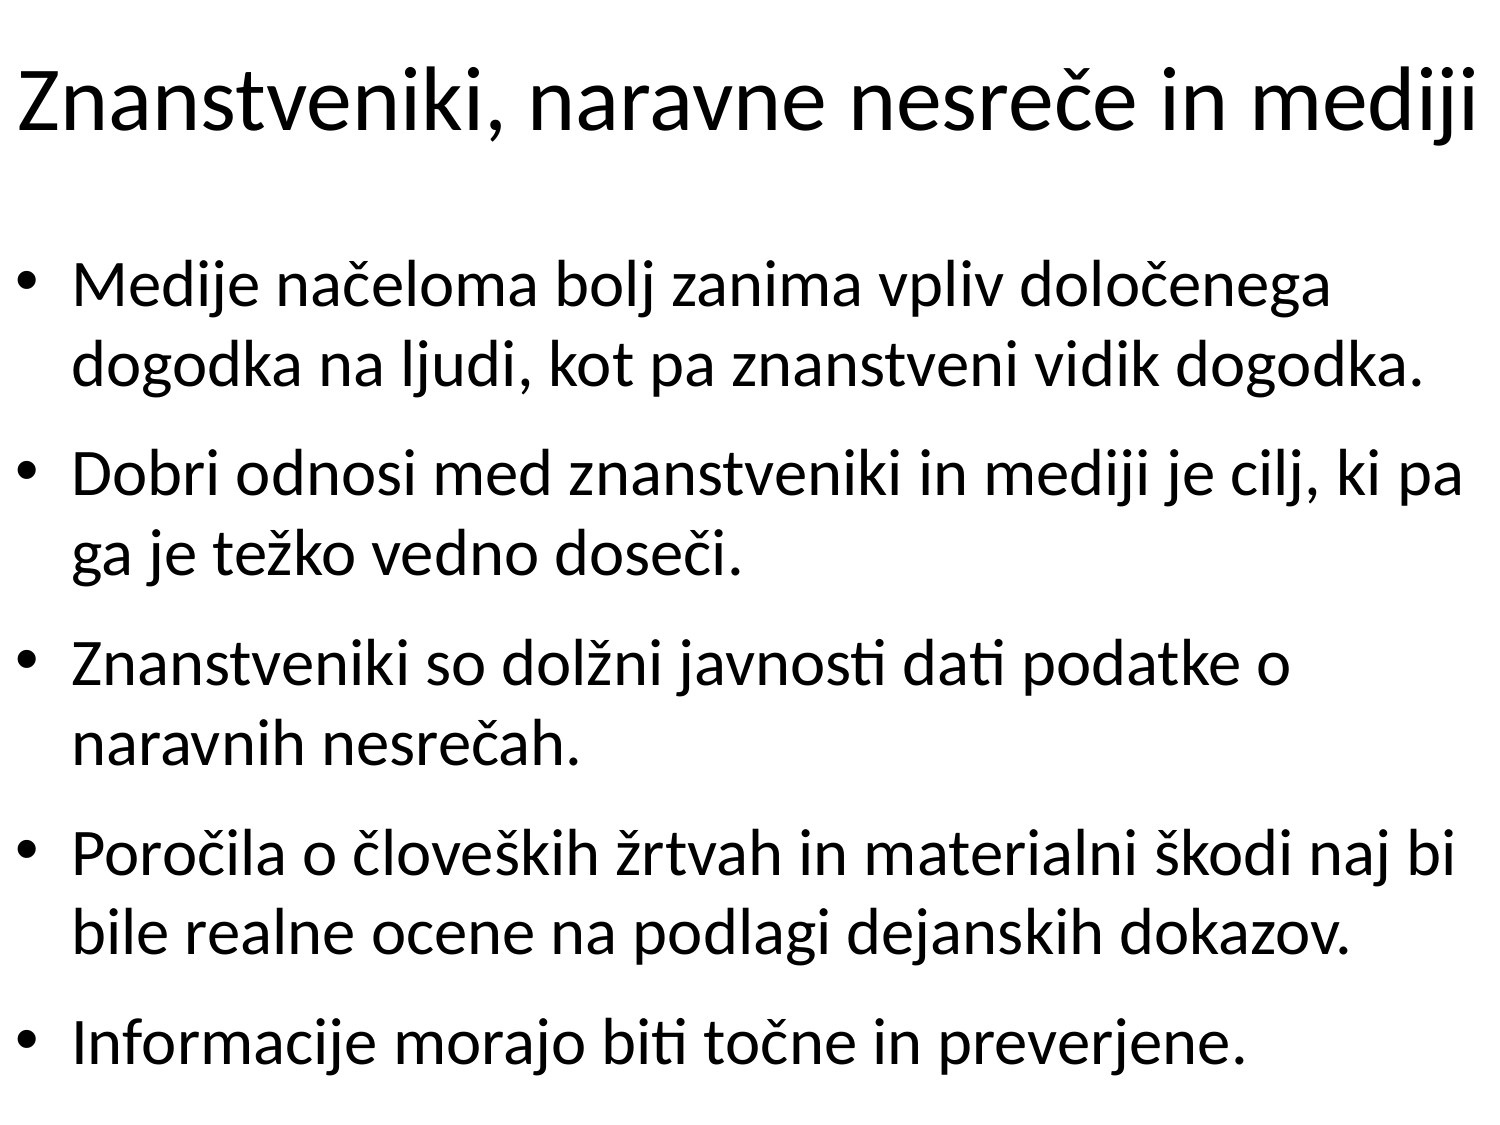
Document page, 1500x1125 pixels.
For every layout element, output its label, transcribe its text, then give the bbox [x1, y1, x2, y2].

list Medije načeloma bolj zanima vpliv določenega dogodka na ljudi, kot pa znanstveni vidik dogodka. Dobri odnosi med znanstveniki in mediji je cilj, ki pa ga je težko vedno doseči. Znanstveniki so dolžni javnosti dati podatke o naravnih nesrečah. Poročila o človeških žrtvah in materialni škodi naj bi bile realne ocene na podlagi dejanskih dokazov. Informacije morajo biti točne in preverjene. [0, 231, 1500, 1125]
title Znanstveniki, naravne nesreče in mediji [0, 0, 1500, 188]
